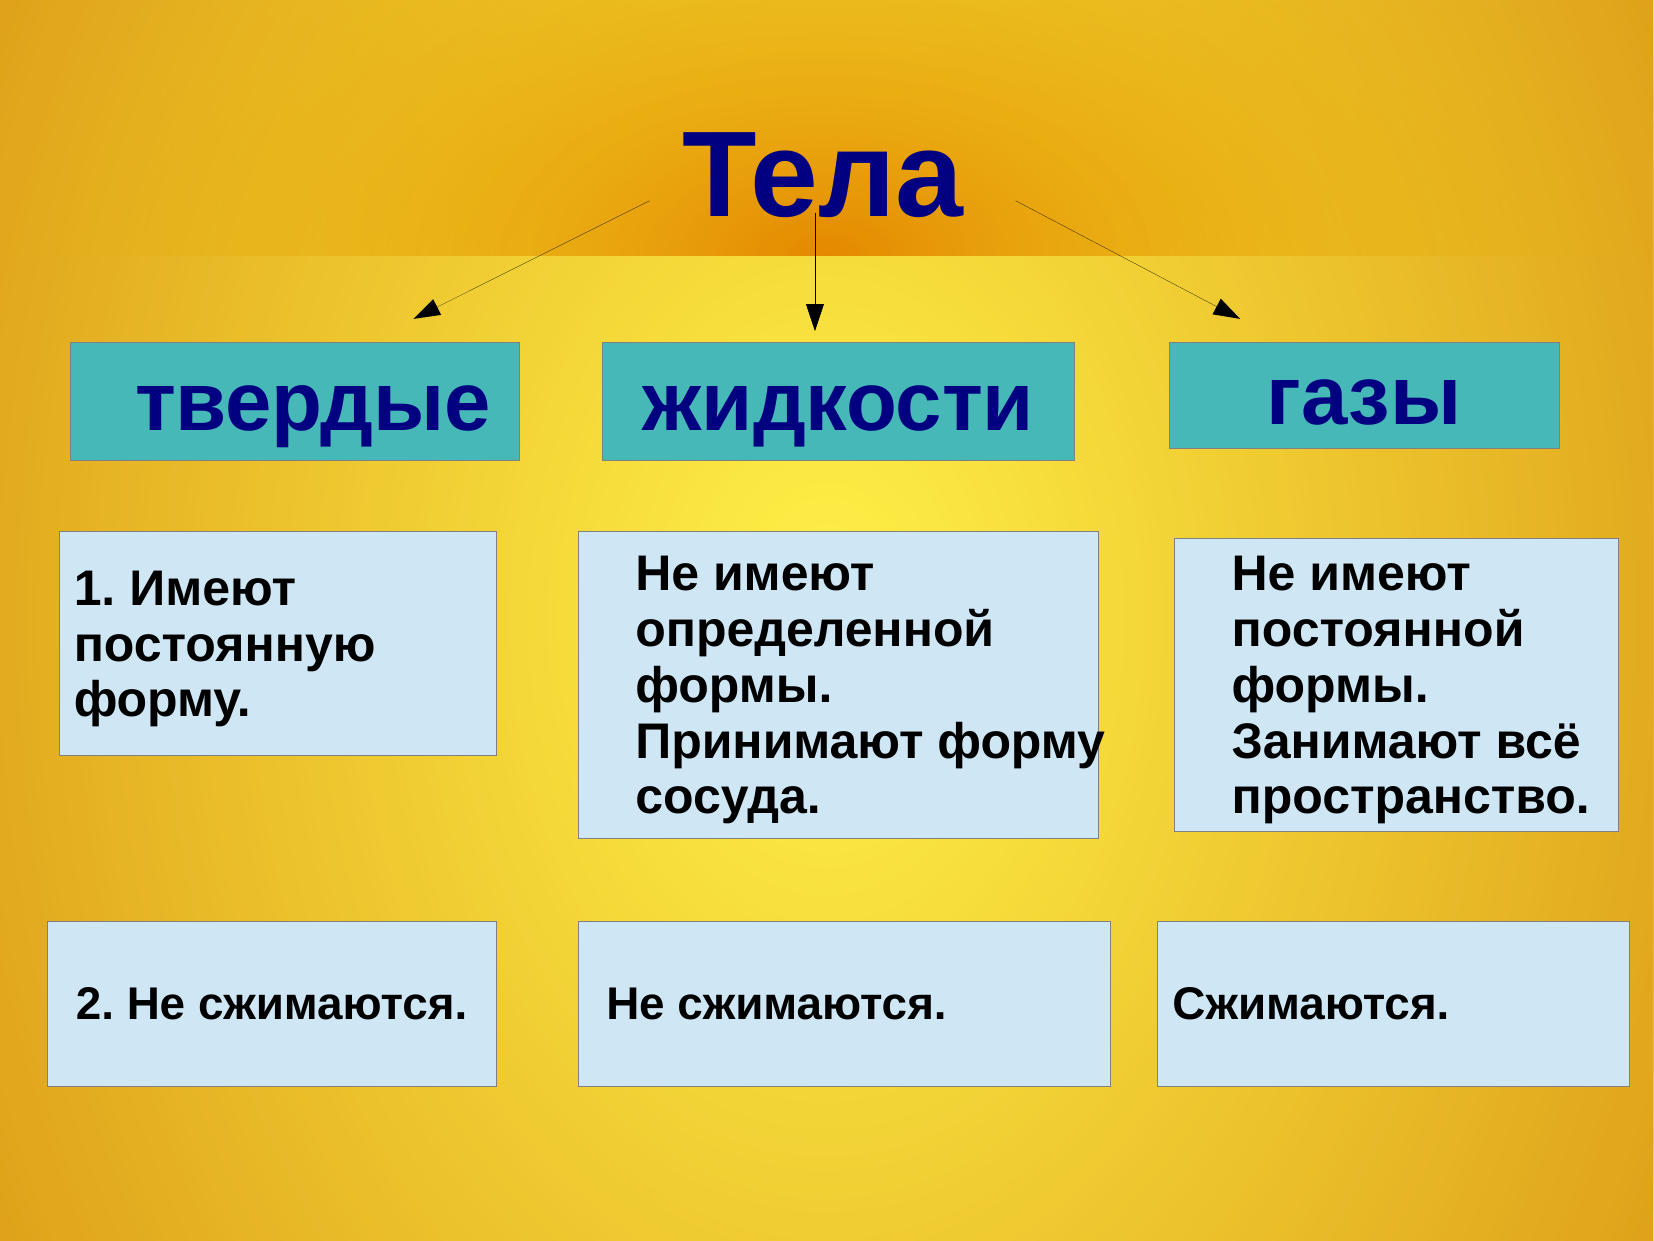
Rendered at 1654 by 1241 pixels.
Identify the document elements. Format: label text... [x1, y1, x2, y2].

text_box Не имеют постоянной формы. Занимают всё пространство. [1174, 538, 1619, 832]
text_box Не сжимаются. [578, 921, 1111, 1087]
text_box газы [1169, 342, 1560, 449]
text_box жидкости [602, 342, 1075, 461]
text_box Сжимаются. [1157, 921, 1630, 1087]
text_box 2. Не сжимаются. [47, 921, 497, 1087]
text_box Не имеют определенной формы. Принимают форму сосуда. [578, 531, 1099, 839]
text_box 1. Имеют постоянную форму. [59, 531, 497, 756]
title Тела [78, 70, 1567, 278]
text_box твердые [70, 342, 520, 461]
